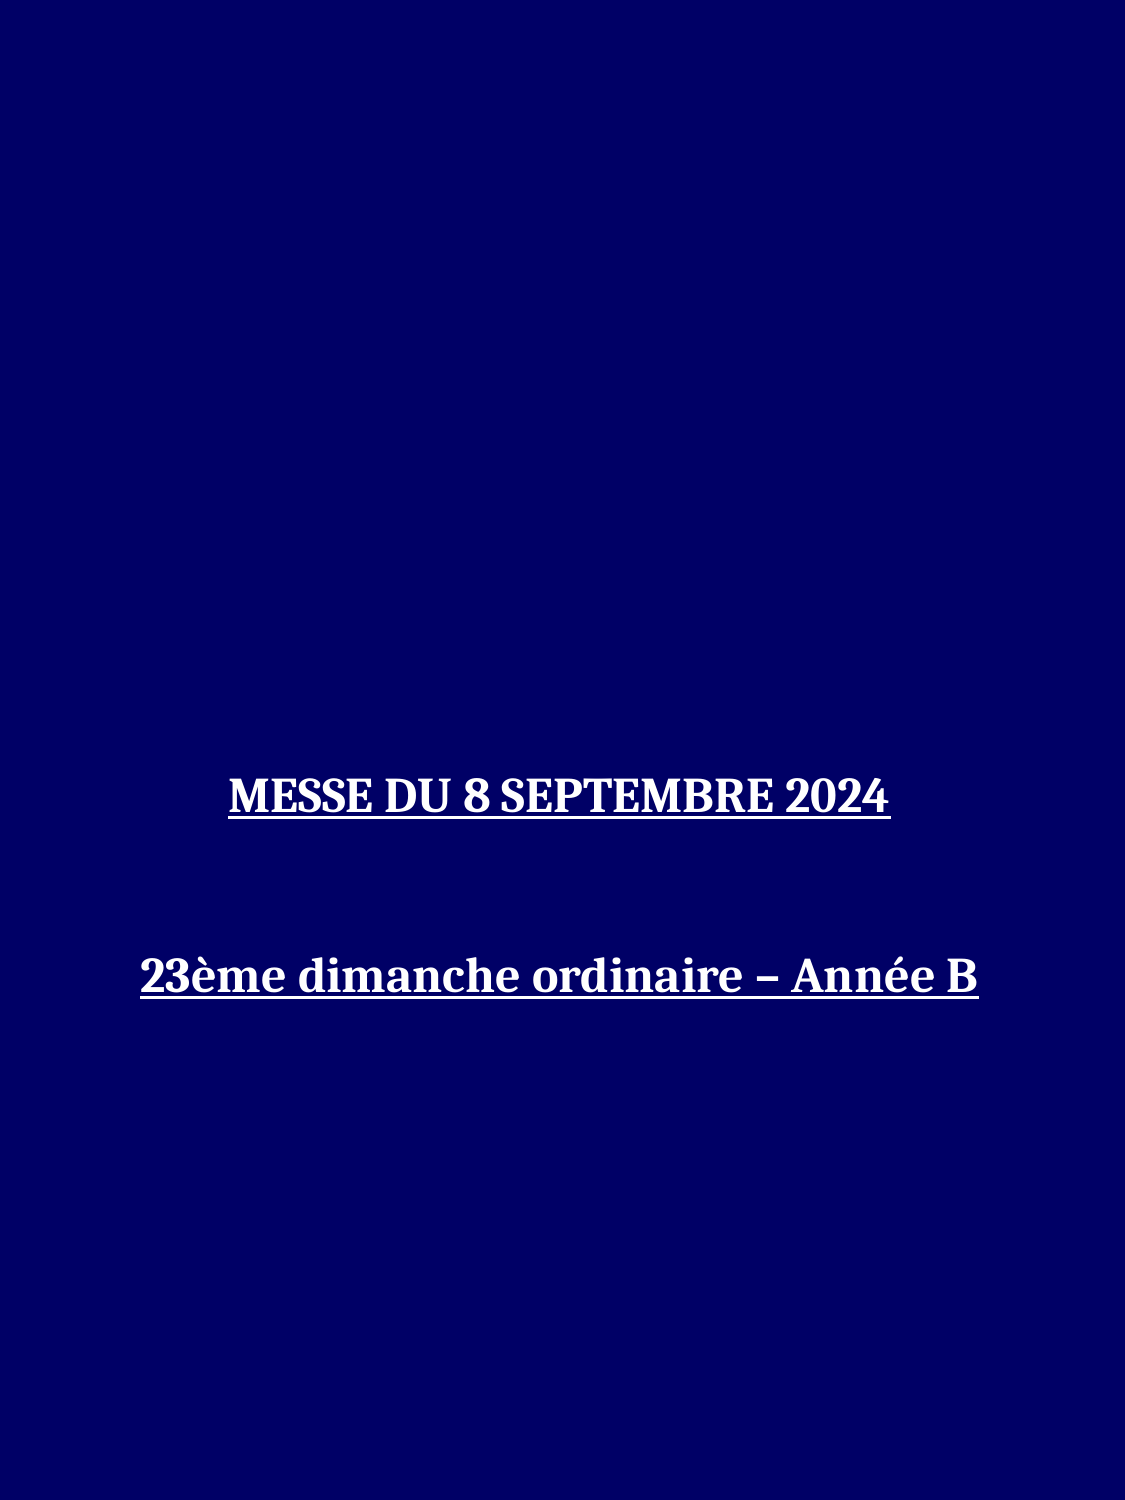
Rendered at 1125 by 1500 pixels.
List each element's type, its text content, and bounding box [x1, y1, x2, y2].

text_box MESSE DU 8 SEPTEMBRE 2024 23ème dimanche ordinaire – Année B [114, 755, 1005, 1010]
